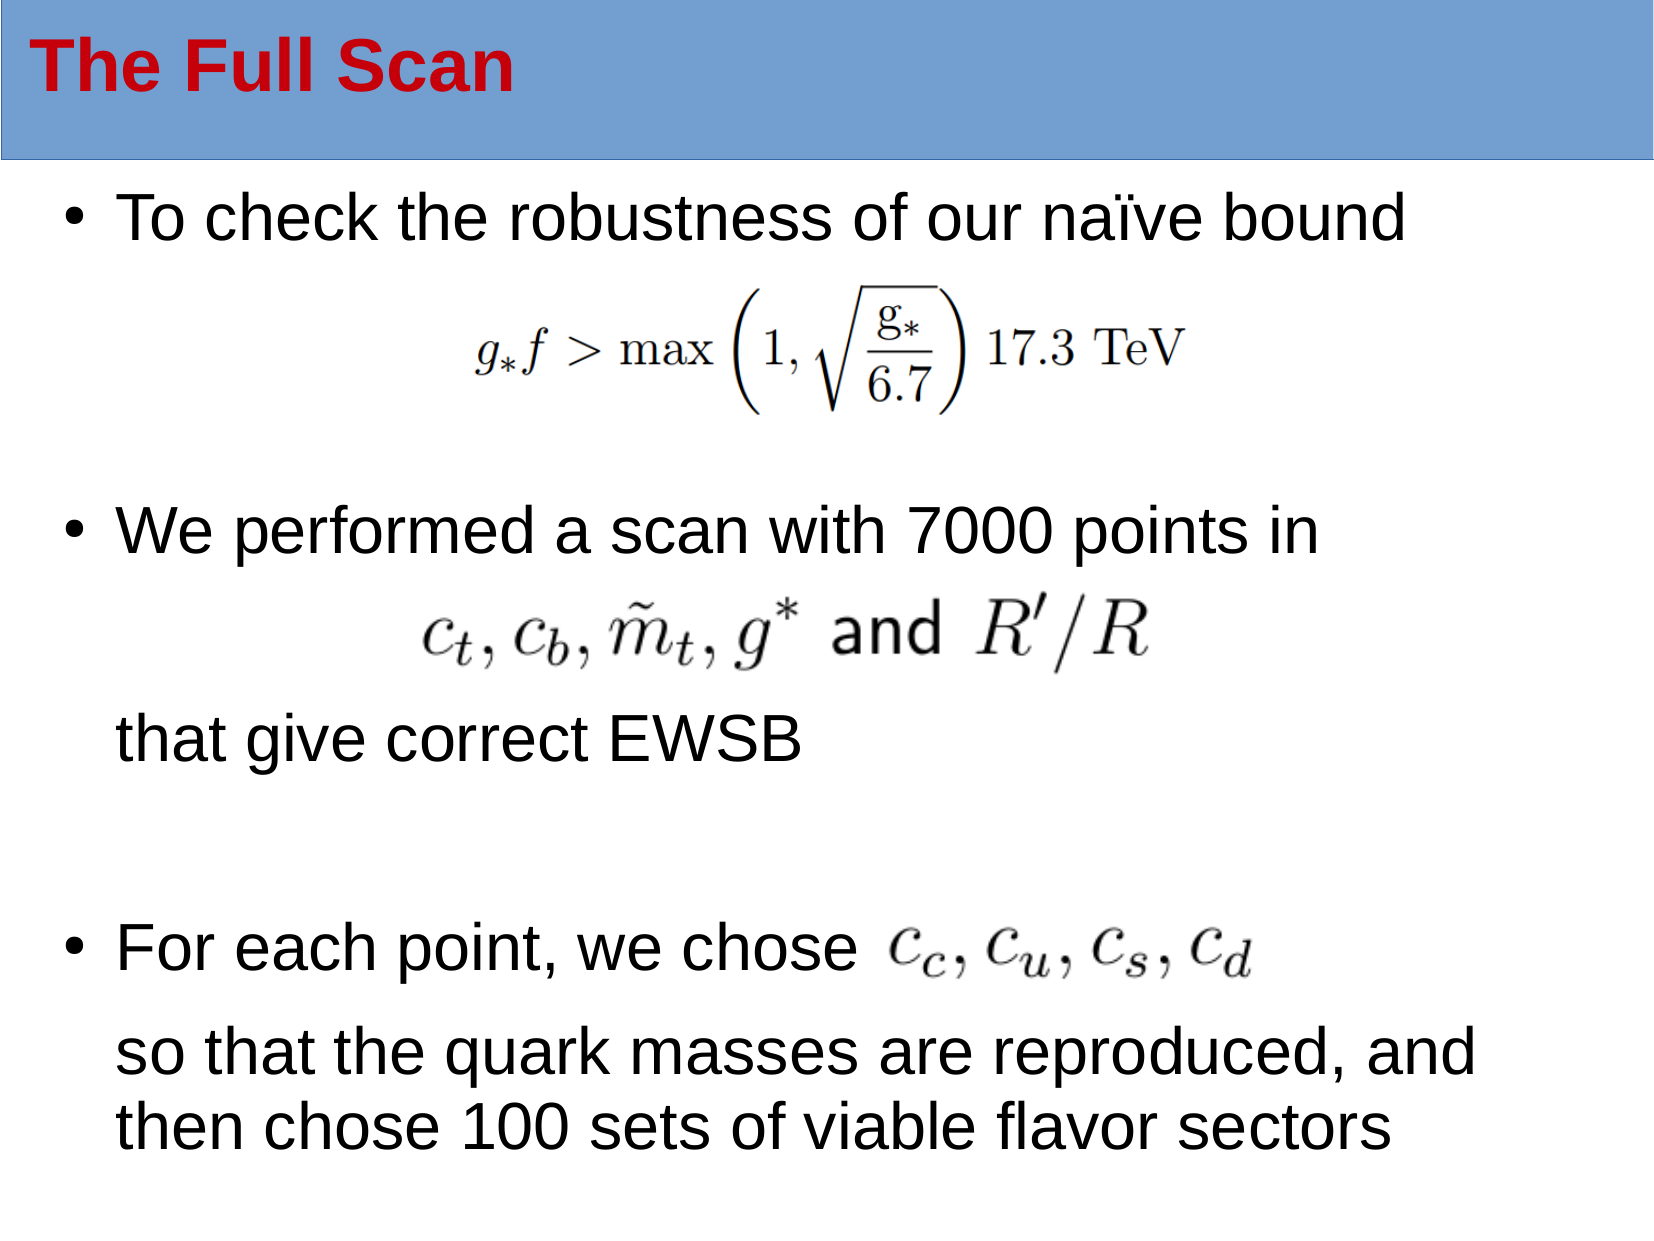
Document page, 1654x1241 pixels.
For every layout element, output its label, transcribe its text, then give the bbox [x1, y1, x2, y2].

title The Full Scan [0, 2, 1291, 130]
list To check the robustness of our naïve bound We performed a scan with 7000 points in that give correct EWSB For each point, we chose so that the quark masses are reproduced, and then chose 100 sets of viable flavor sectors [45, 180, 1591, 1171]
picture [882, 918, 1266, 1002]
picture [410, 586, 1171, 692]
text_box [1, 0, 1654, 160]
picture [453, 260, 1194, 428]
